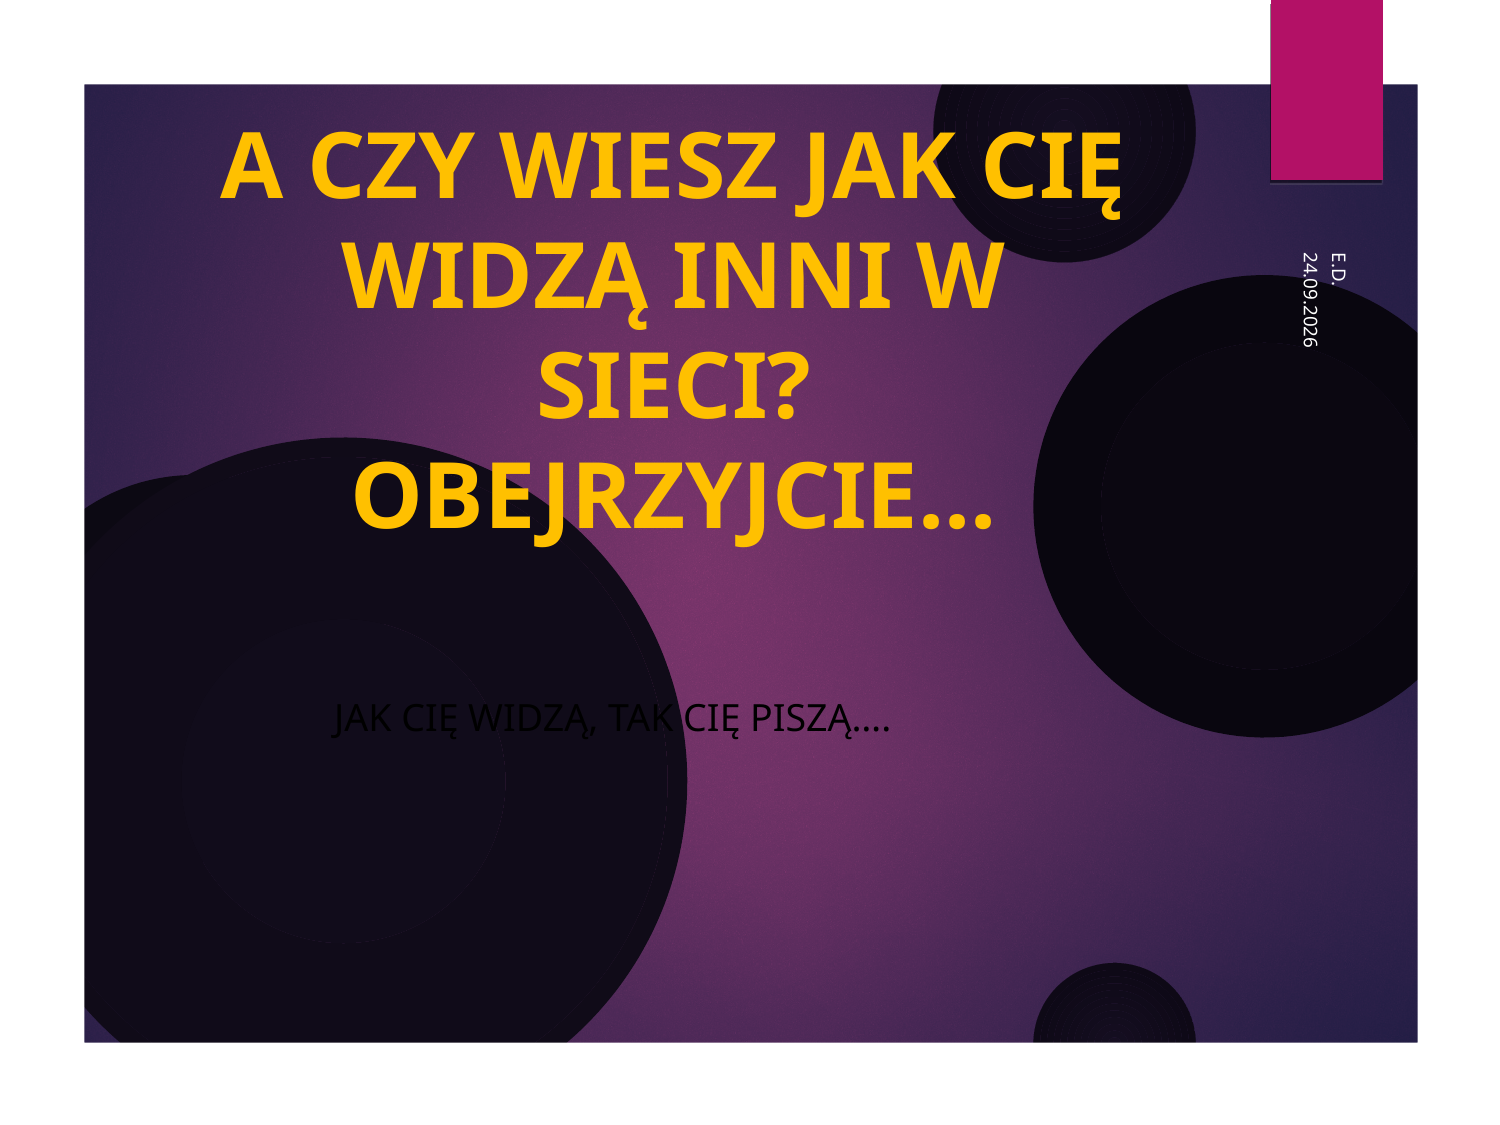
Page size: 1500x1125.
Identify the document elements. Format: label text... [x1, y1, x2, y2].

text_box 2021/2/4 [1292, 237, 1320, 401]
title A CZY WIESZ JAK CIĘ WIDZĄ INNI W SIECI? OBEJRZYJCIE... [188, 95, 1160, 555]
text_box JAK CIĘ WIDZĄ, TAK CIĘ PISZĄ…. [319, 686, 1258, 747]
subtitle [118, 589, 1055, 783]
text_box E.D. [1320, 237, 1359, 871]
